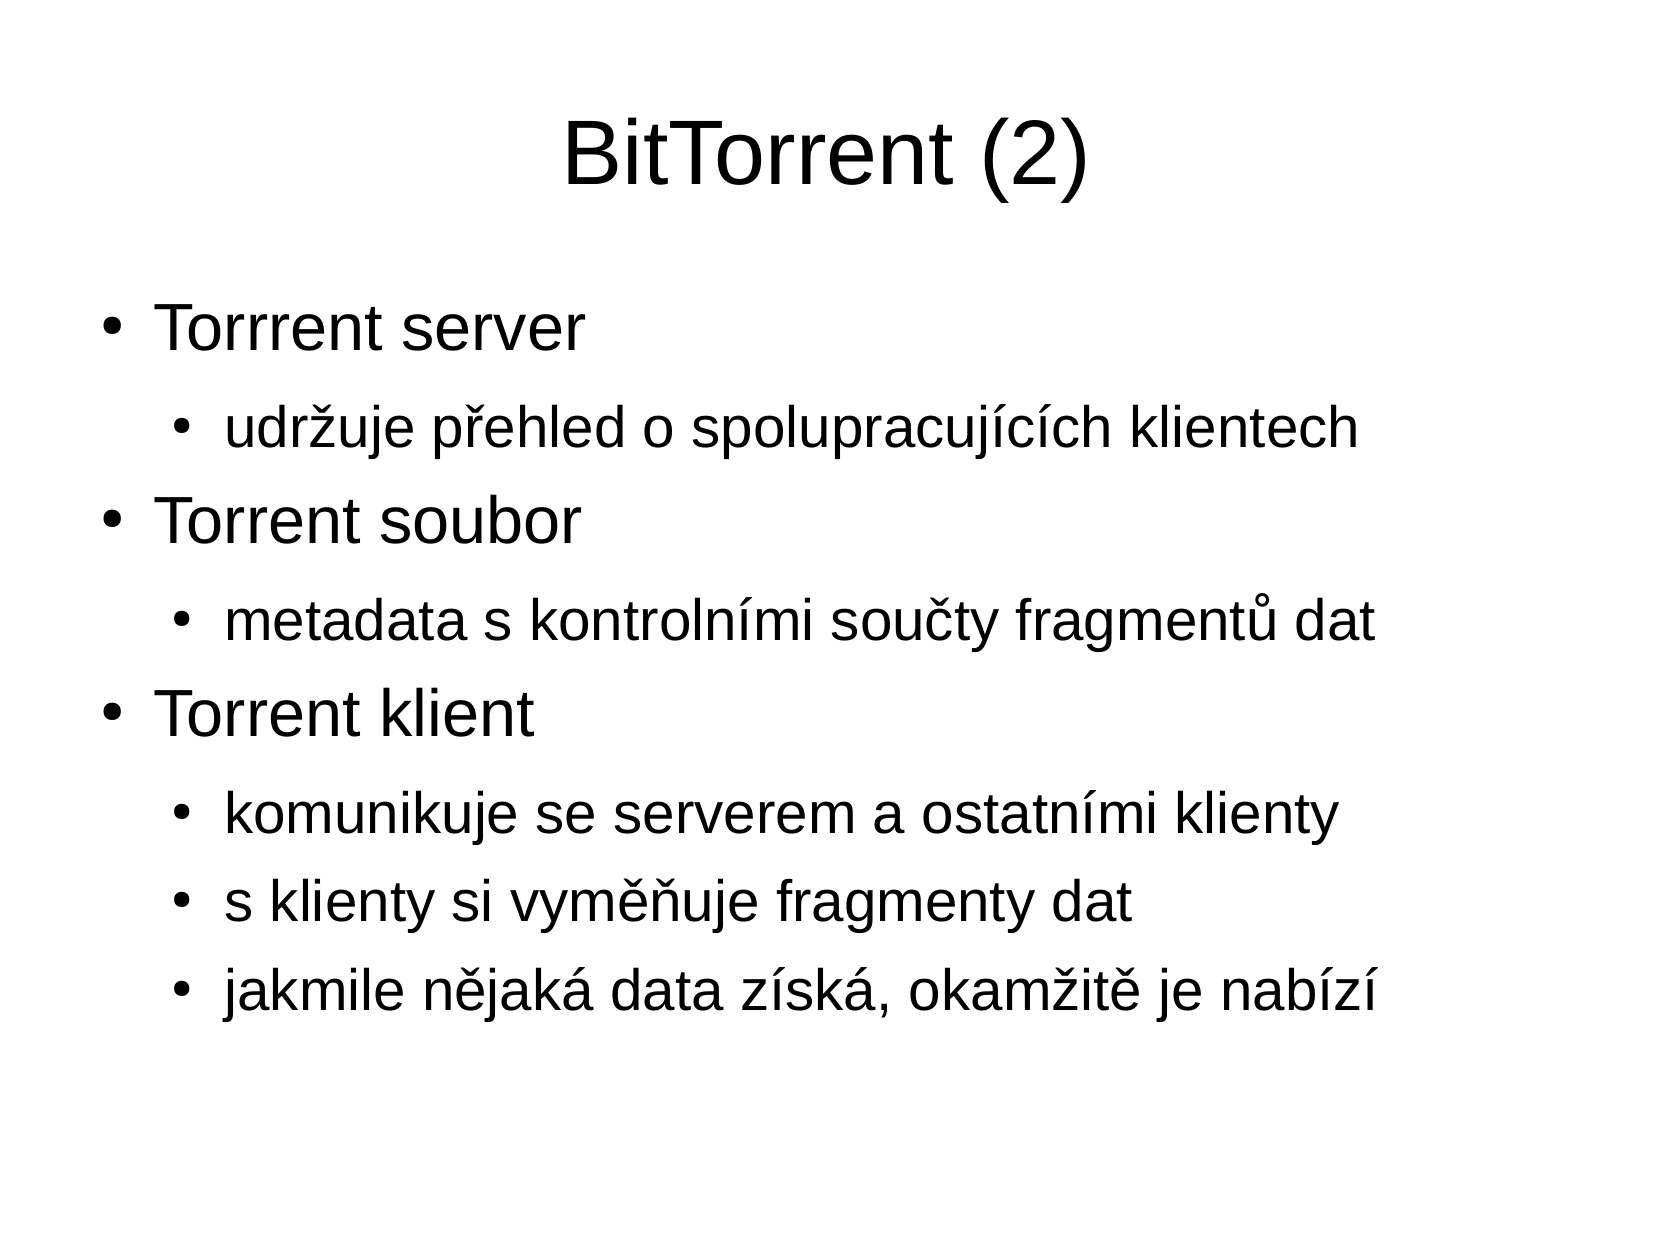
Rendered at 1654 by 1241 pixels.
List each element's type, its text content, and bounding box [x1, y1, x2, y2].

title BitTorrent (2) [82, 49, 1571, 257]
list Torrrent server udržuje přehled o spolupracujících klientech Torrent soubor metadata s kontrolními součty fragmentů dat Torrent klient komunikuje se serverem a ostatními klienty s klienty si vyměňuje fragmenty dat jakmile nějaká data získá, okamžitě je nabízí [82, 290, 1571, 1109]
